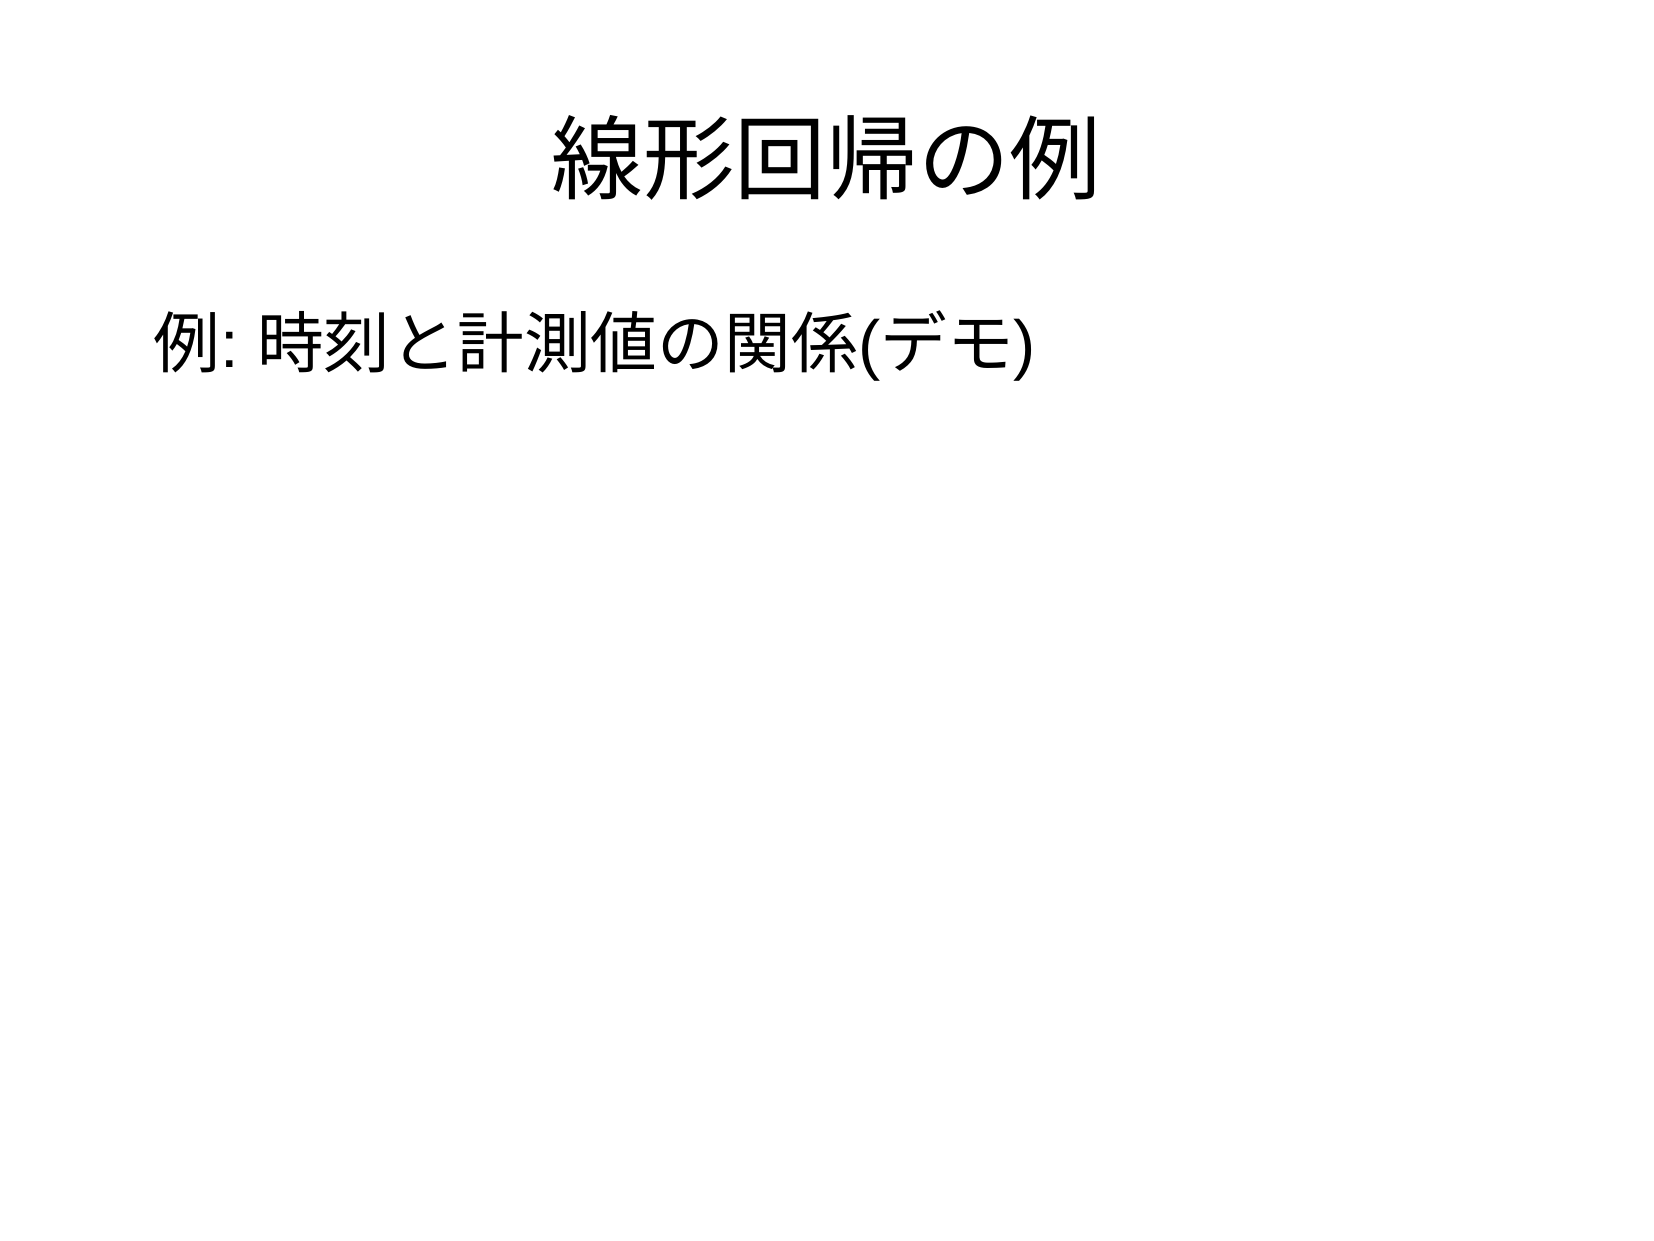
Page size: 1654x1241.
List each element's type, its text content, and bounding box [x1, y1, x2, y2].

title 線形回帰の例 [82, 49, 1571, 257]
list 例: 時刻と計測値の関係(デモ) [82, 290, 1571, 1010]
